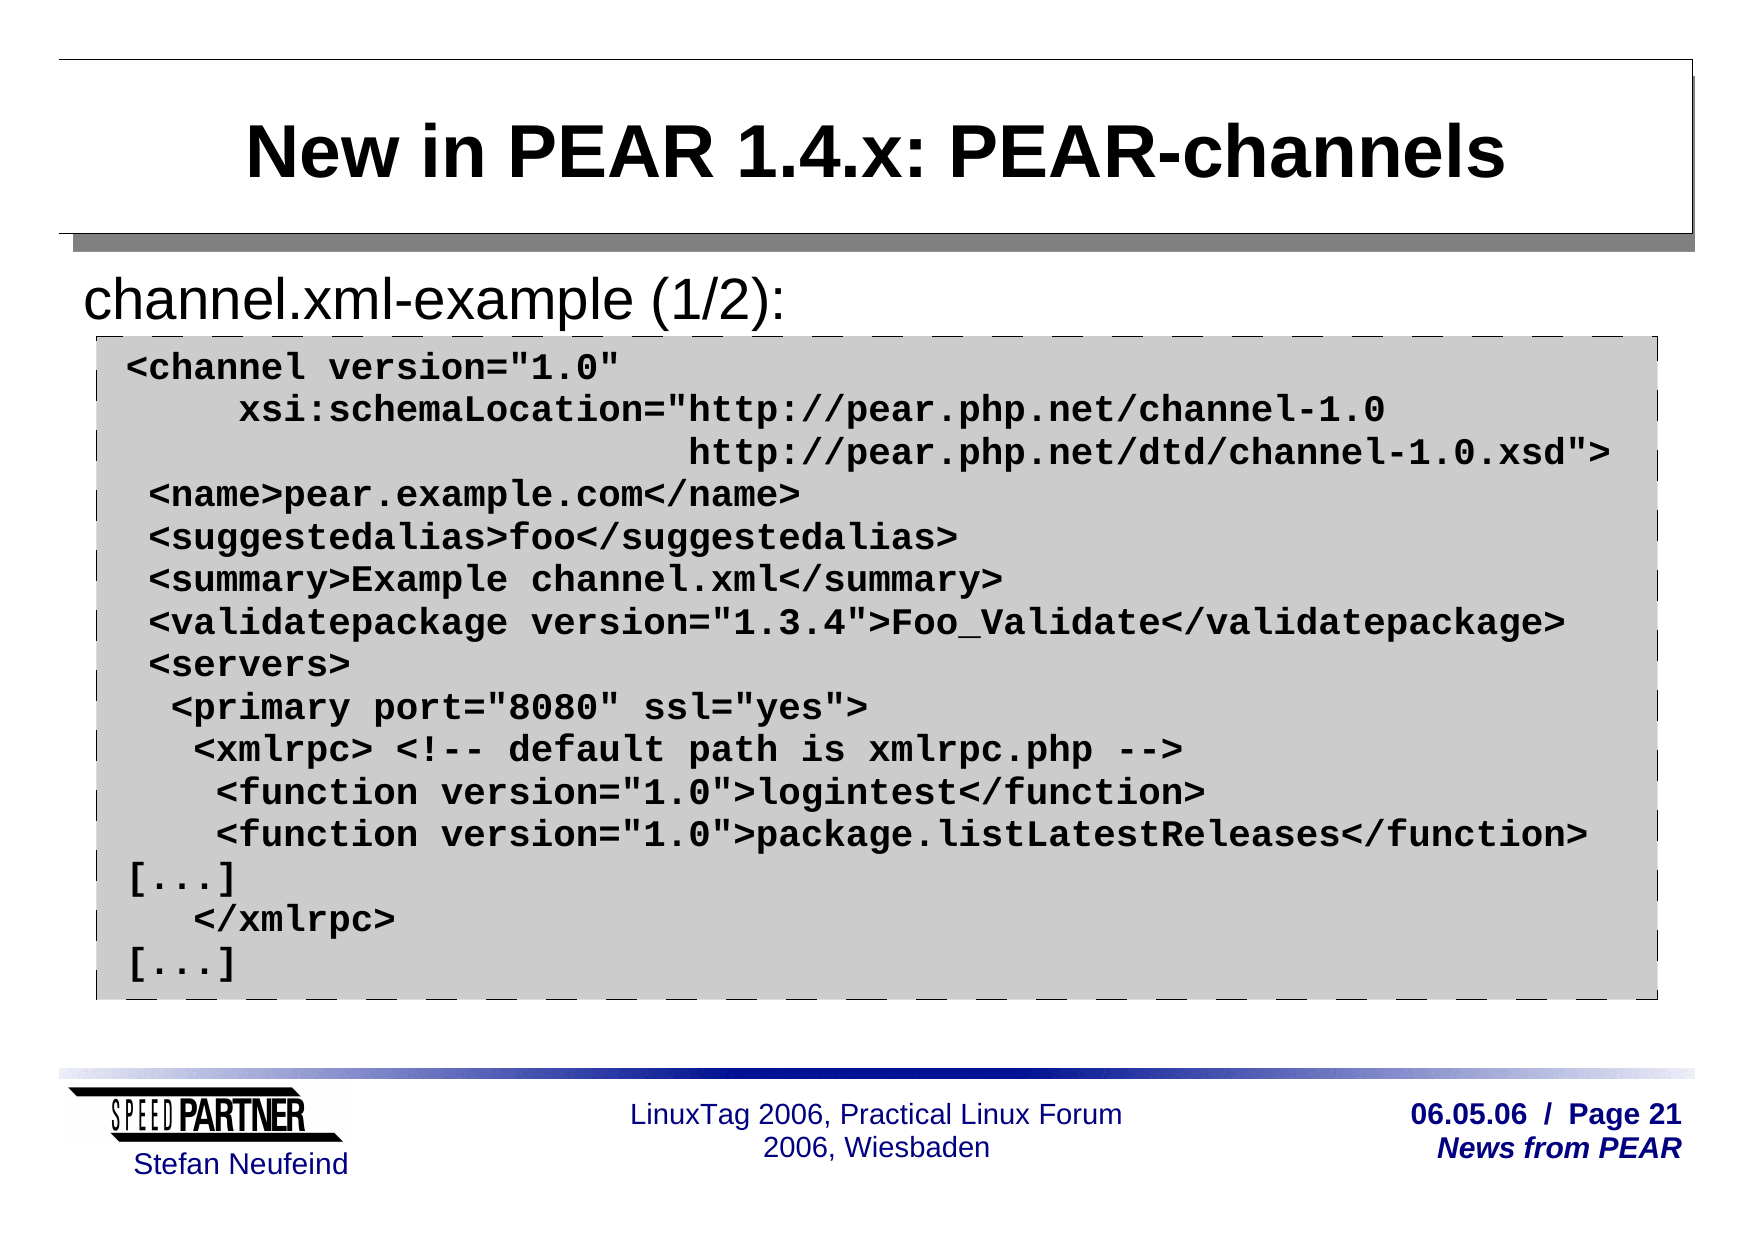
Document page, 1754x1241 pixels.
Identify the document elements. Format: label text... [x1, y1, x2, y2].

picture [59, 1068, 1695, 1079]
title New in PEAR 1.4.x: PEAR-channels [59, 59, 1695, 244]
text_box <channel version="1.0" xsi:schemaLocation="http://pear.php.net/channel-1.0 http://pear.php.net/dtd/channel-1.0.xsd"> <name>pear.example.com</name> <suggestedalias>foo</suggestedalias> <summary>Example channel.xml</summary> <validatepackage version="1.3.4">Foo_Validate</validatepackage> <servers> <primary port="8080" ssl="yes"> <xmlrpc> <!-- default path is xmlrpc.php --> <function version="1.0">logintest</function> <function version="1.0">package.listLatestReleases</function> [...] </xmlrpc> [...] [96, 336, 1658, 1000]
list channel.xml-example (1/2): [71, 266, 1695, 1049]
picture [64, 1082, 348, 1146]
